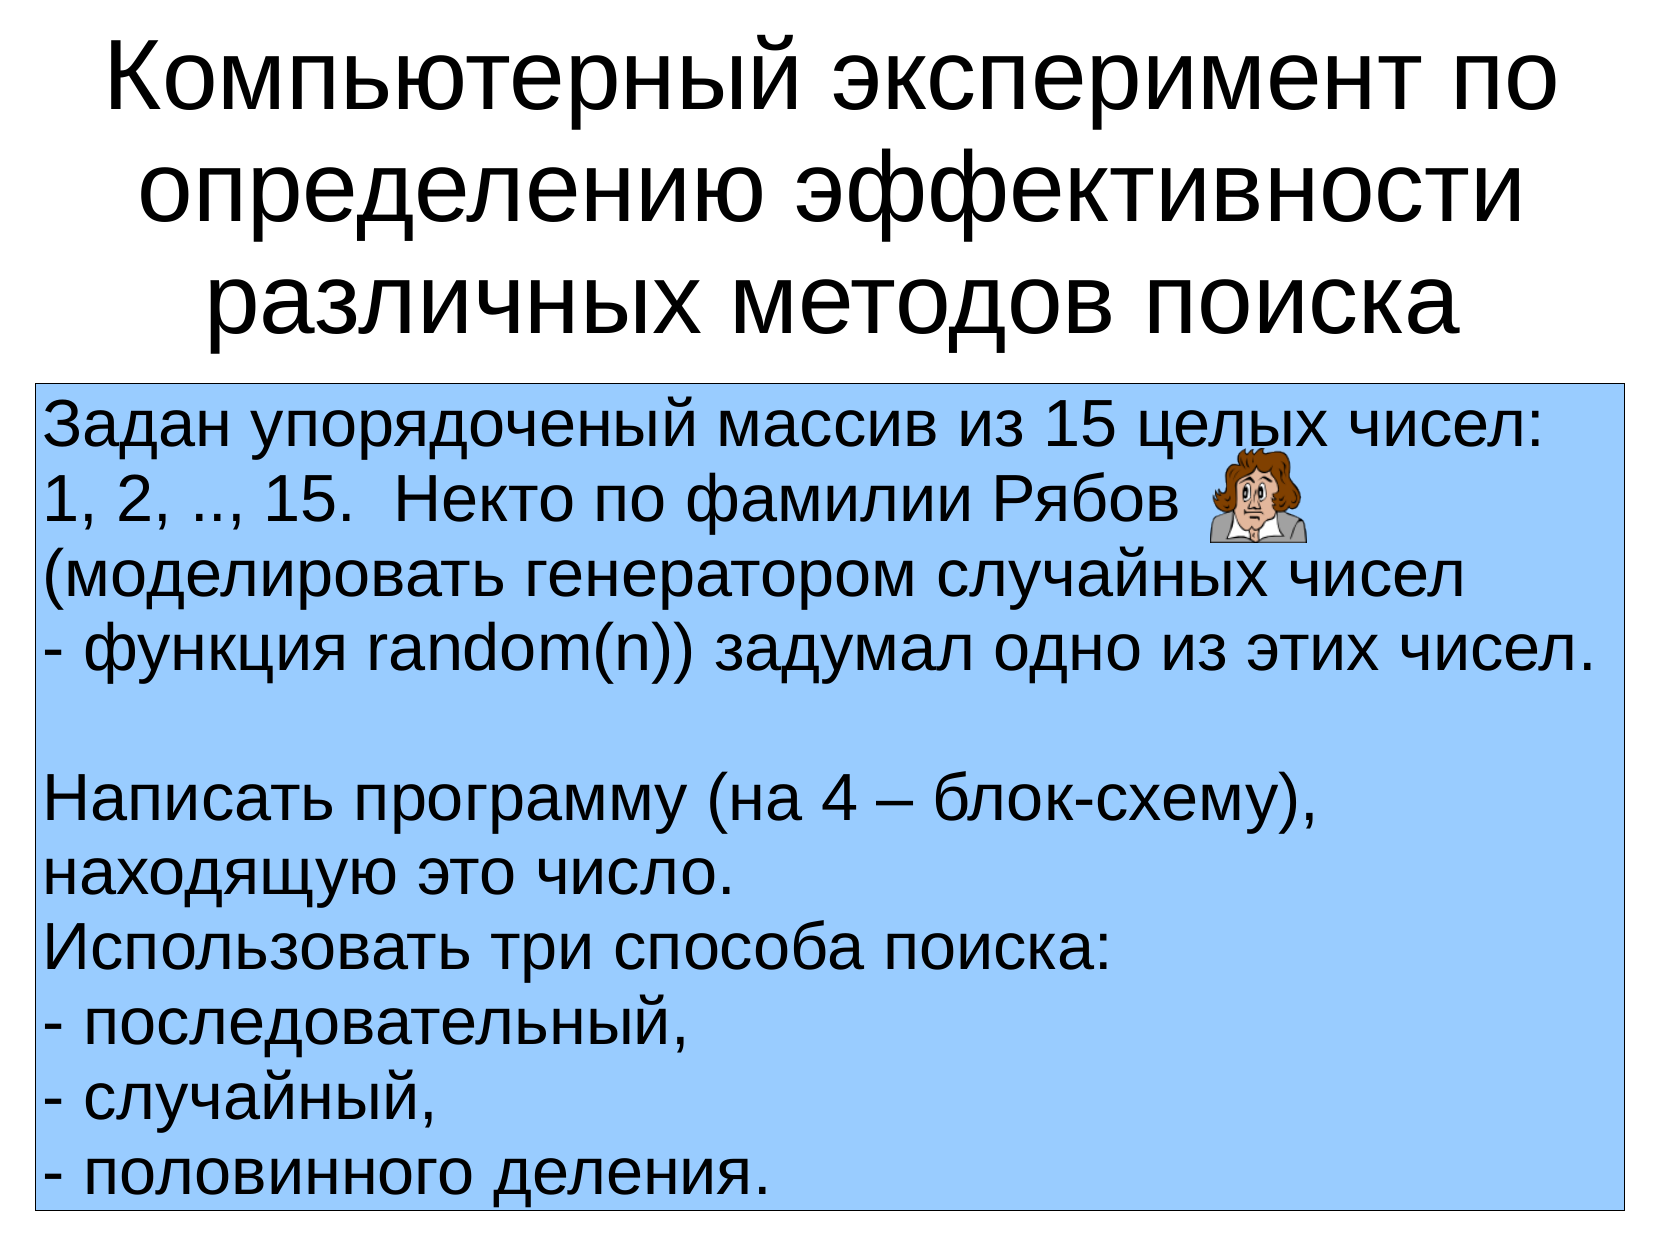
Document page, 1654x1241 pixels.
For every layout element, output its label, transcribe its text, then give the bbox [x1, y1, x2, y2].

text_box Задан упорядоченый массив из 15 целых чисел: 1, 2, .., 15. Некто по фамилии Рябов (моделировать генератором случайных чисел - функция random(n)) задумал одно из этих чисел. Написать программу (на 4 – блок-схему), находящую это число. Использовать три способа поиска: - последовательный, - случайный, - половинного деления. [35, 383, 1625, 1211]
text_box Компьютерный эксперимент по определению эффективности различных методов поиска [64, 11, 1601, 362]
picture [1210, 448, 1307, 543]
